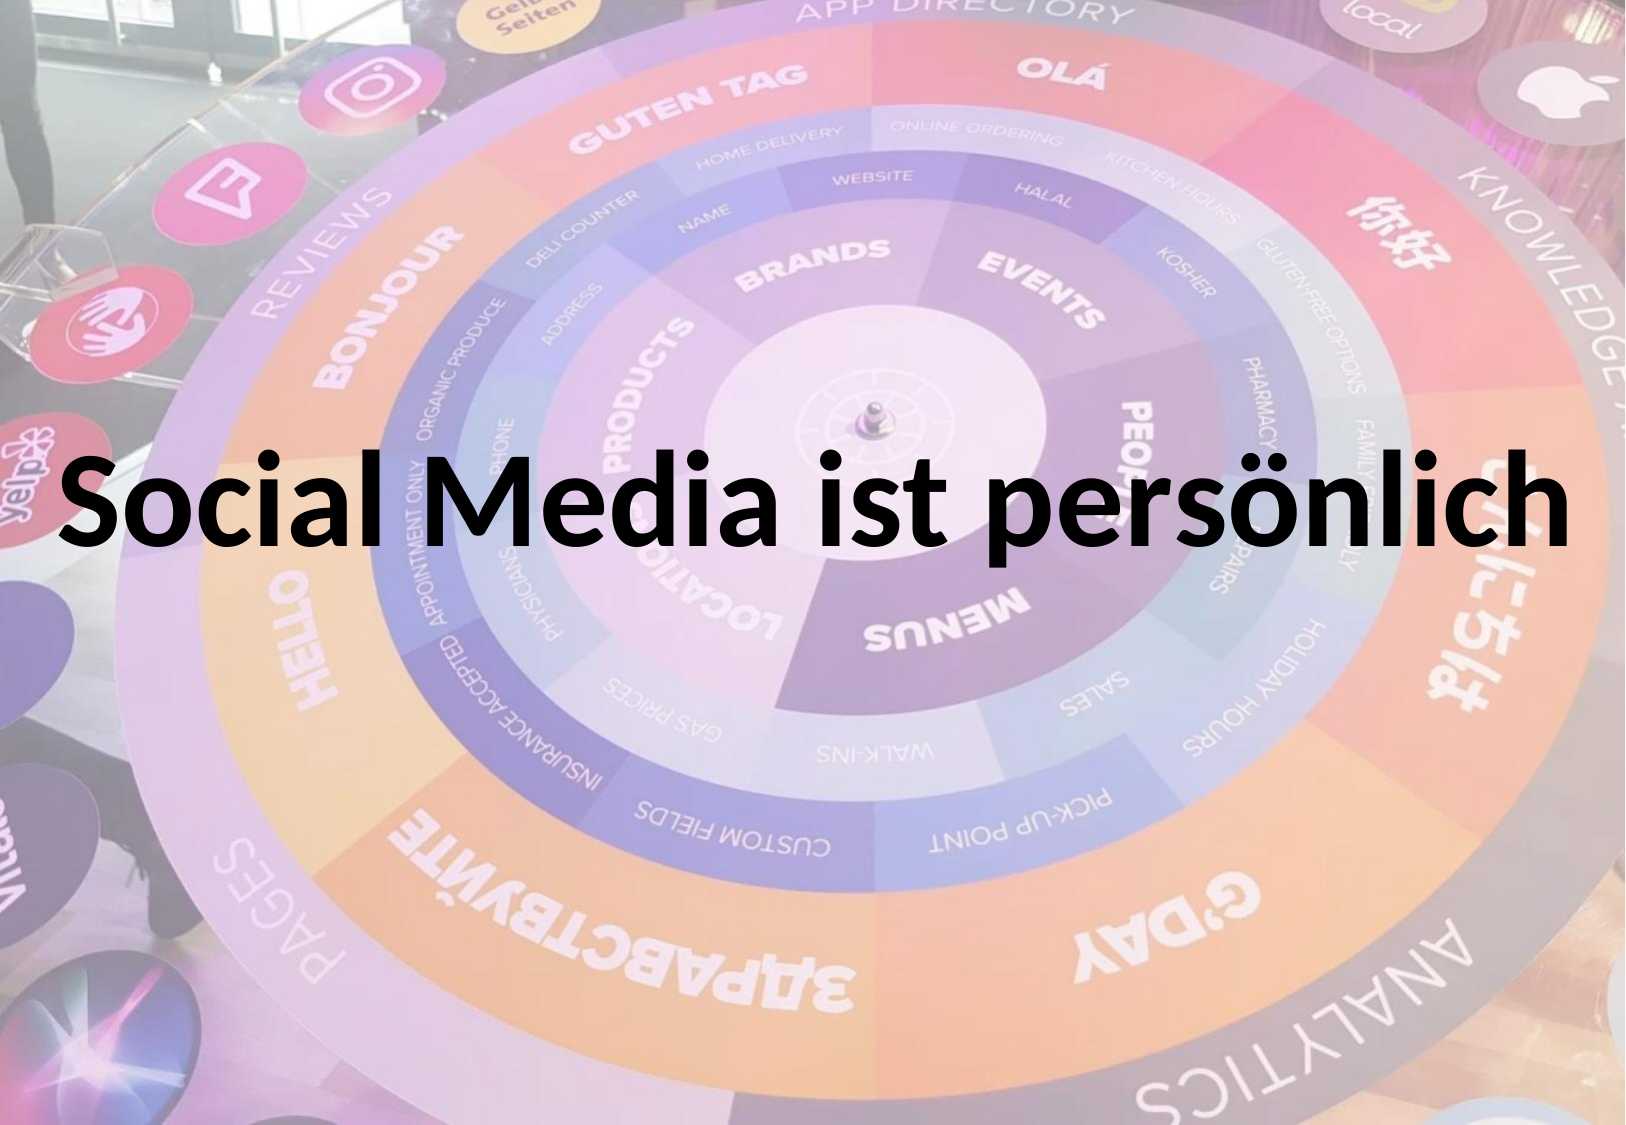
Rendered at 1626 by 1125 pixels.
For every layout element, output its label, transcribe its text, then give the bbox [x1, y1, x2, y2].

title Social Media ist persönlich [56, 278, 1626, 1035]
picture [0, 0, 1626, 1125]
